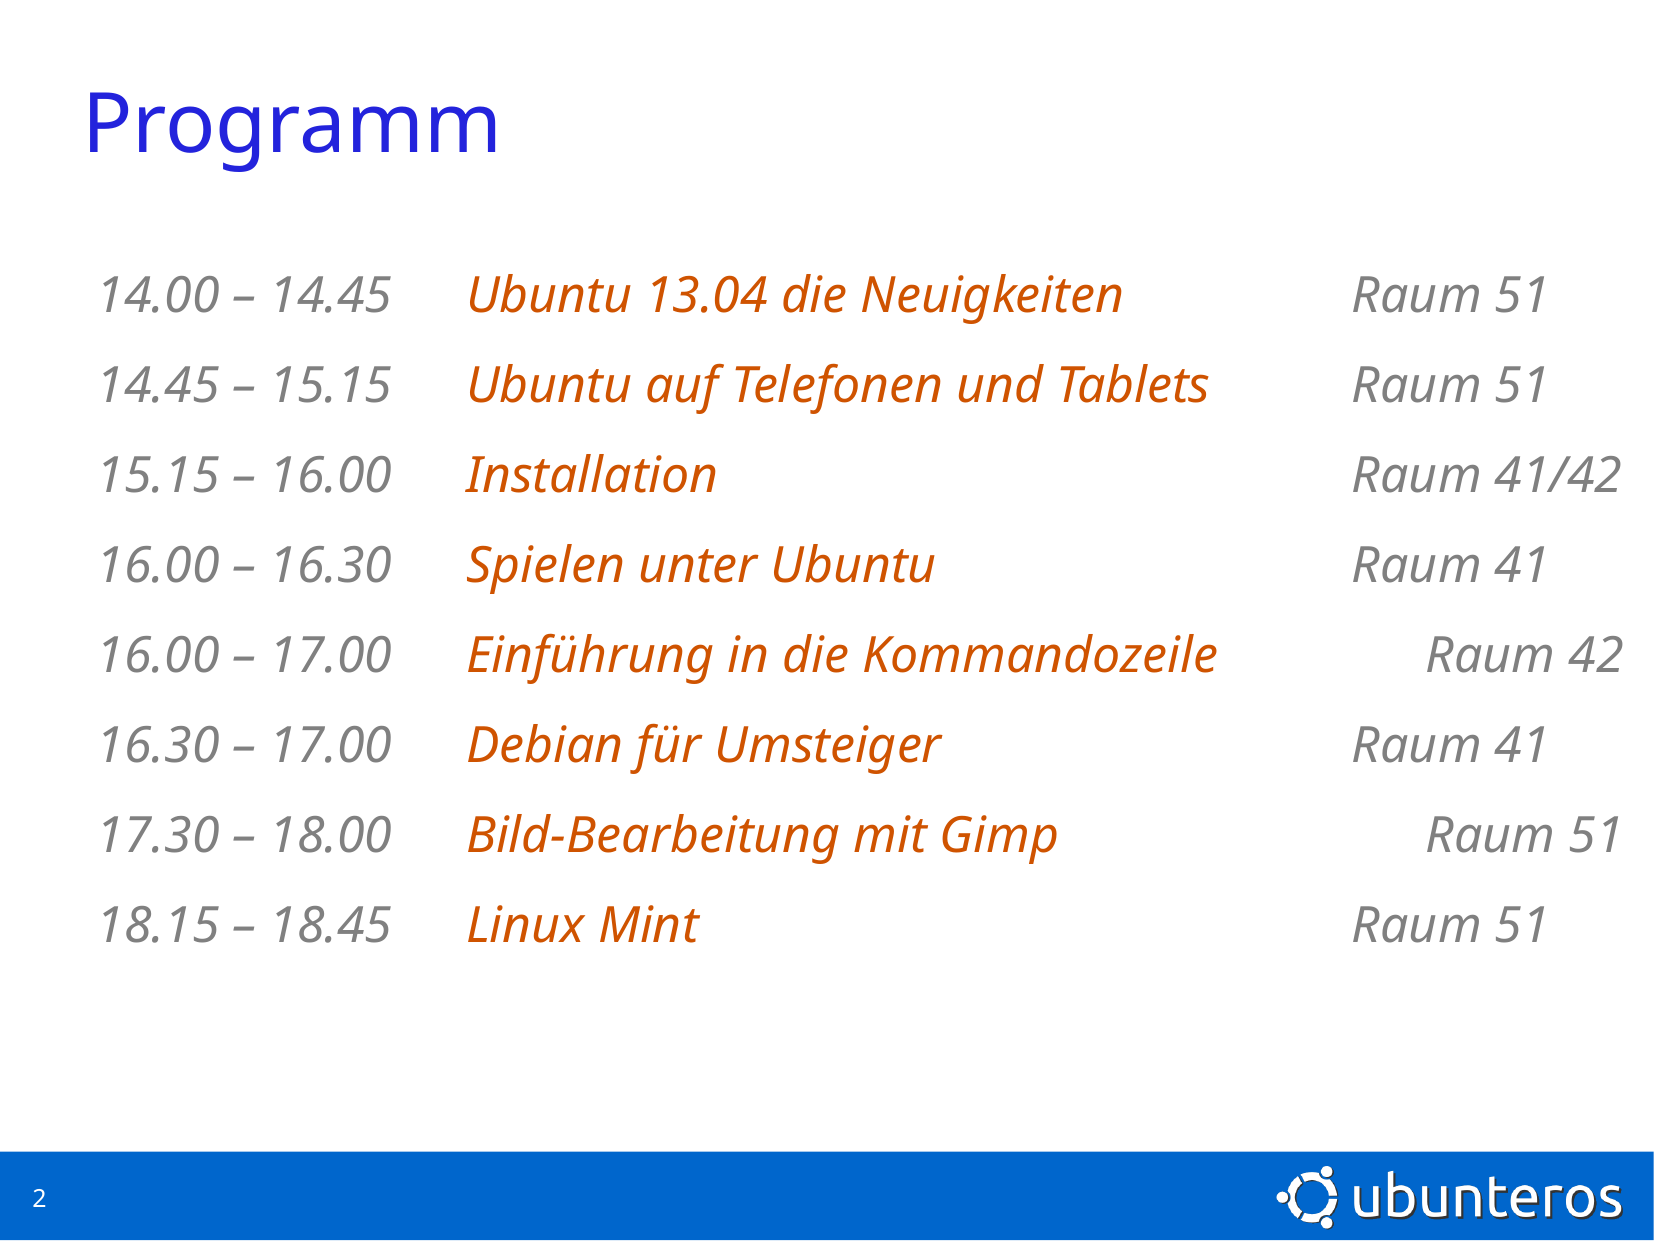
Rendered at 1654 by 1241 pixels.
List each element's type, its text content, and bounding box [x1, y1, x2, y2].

picture [1269, 1157, 1635, 1235]
title Programm [82, 69, 1571, 170]
list 14.00 – 14.45 Ubuntu 13.04 die Neuigkeiten Raum 51 14.45 – 15.15 Ubuntu auf Telefonen und Tablets Raum 51 15.15 – 16.00 Installation Raum 41/42 16.00 – 16.30 Spielen unter Ubuntu Raum 41 16.00 – 17.00 Einführung in die Kommandozeile Raum 42 16.30 – 17.00 Debian für Umsteiger Raum 41 17.30 – 18.00 Bild-Bearbeitung mit Gimp Raum 51 18.15 – 18.45 Linux Mint Raum 51 [88, 224, 1642, 1004]
